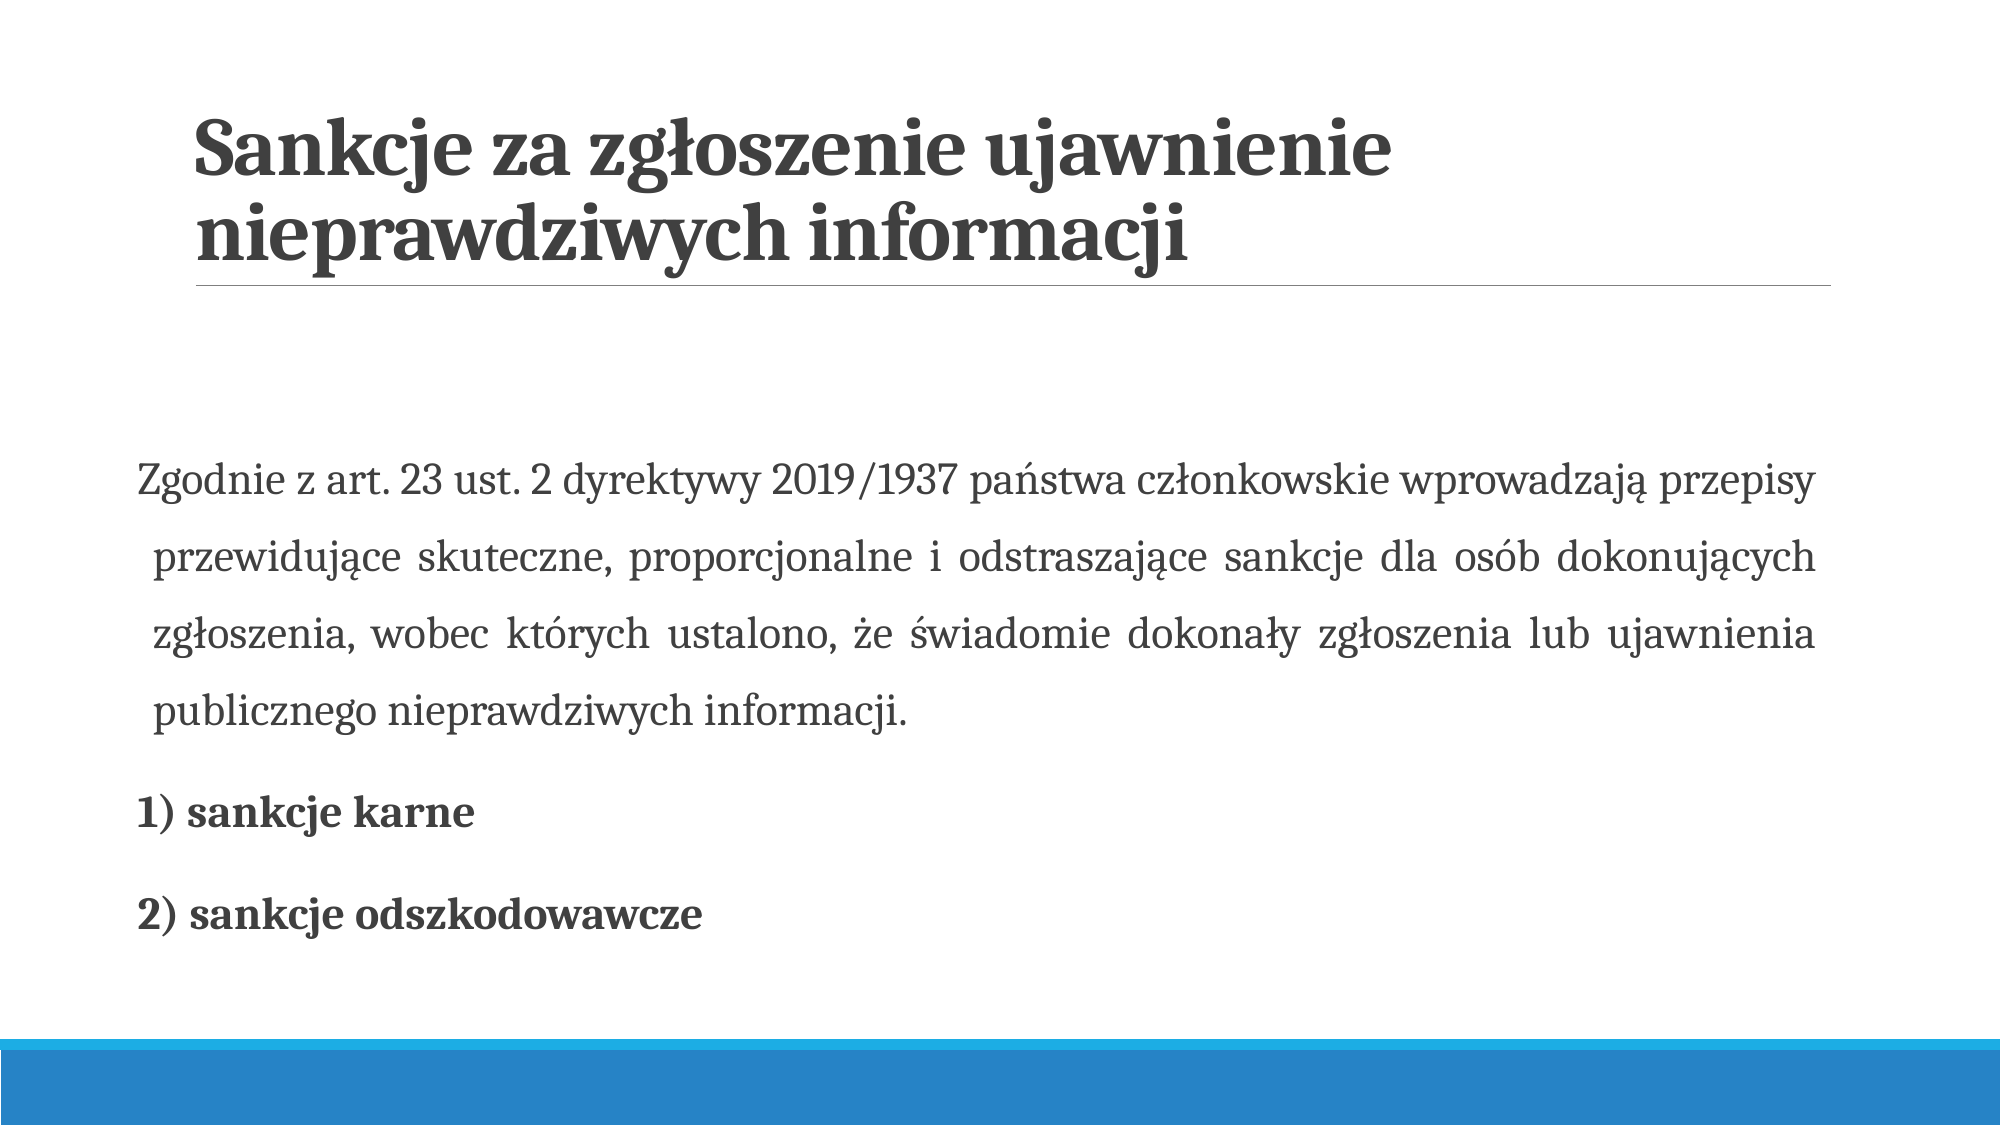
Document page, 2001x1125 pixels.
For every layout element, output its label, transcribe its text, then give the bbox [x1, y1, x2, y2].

list Zgodnie z art. 23 ust. 2 dyrektywy 2019/1937 państwa członkowskie wprowadzają przepisy przewidujące skuteczne, proporcjonalne i odstraszające sankcje dla osób dokonujących zgłoszenia, wobec których ustalono, że świadomie dokonały zgłoszenia lub ujawnienia publicznego nieprawdziwych informacji. 1) sankcje karne 2) sankcje odszkodowawcze [122, 419, 1818, 964]
title Sankcje za zgłoszenie ujawnienie nieprawdziwych informacji [180, 47, 1831, 286]
